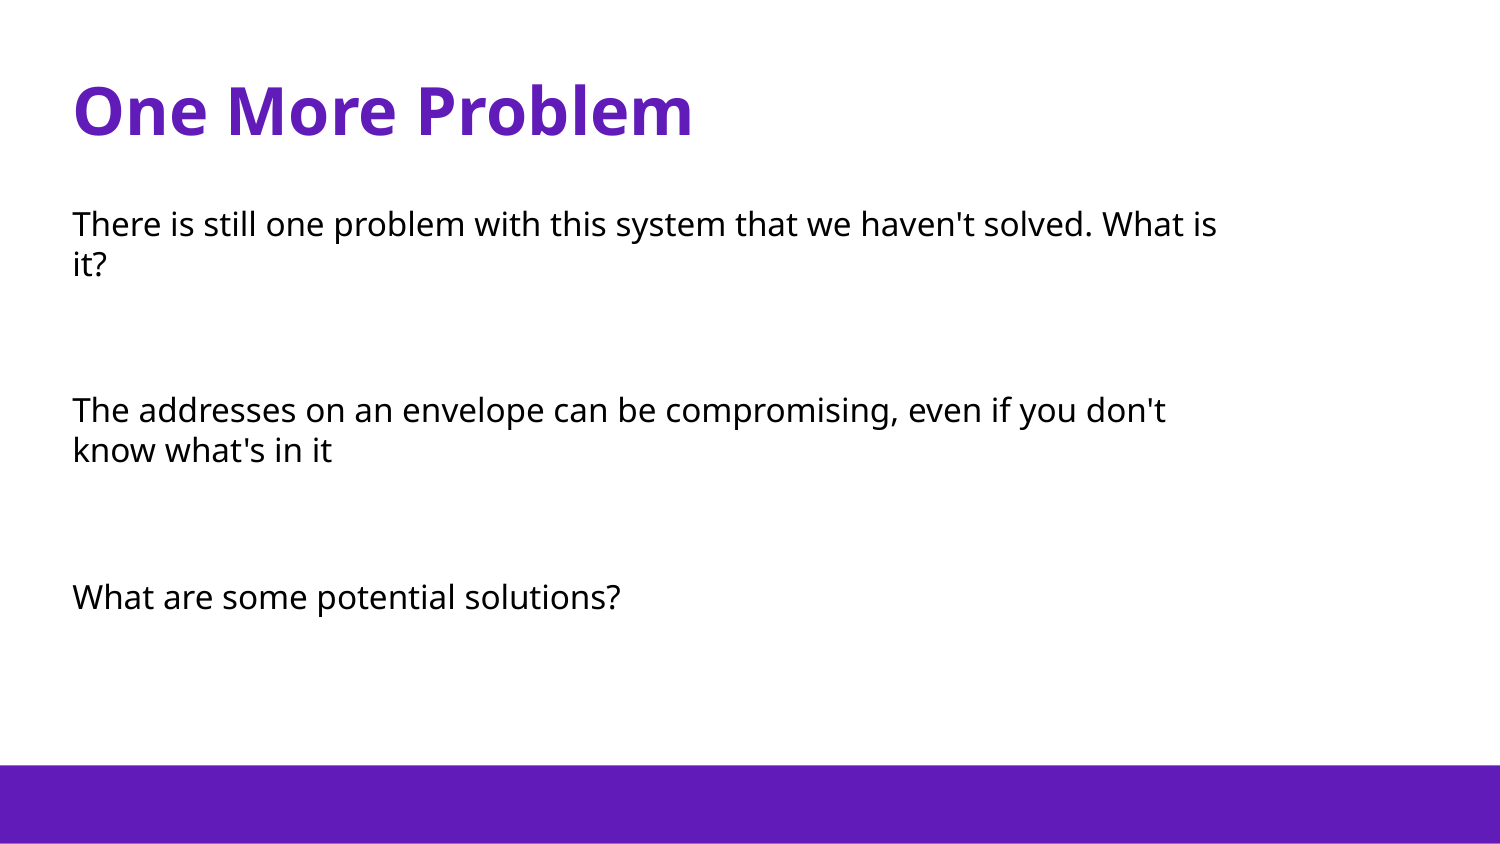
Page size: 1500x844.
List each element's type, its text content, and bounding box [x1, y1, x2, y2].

title One More Problem [57, 54, 1273, 164]
list There is still one problem with this system that we haven't solved. What is it? The addresses on an envelope can be compromising, even if you don't know what's in it What are some potential solutions? [57, 188, 1273, 709]
